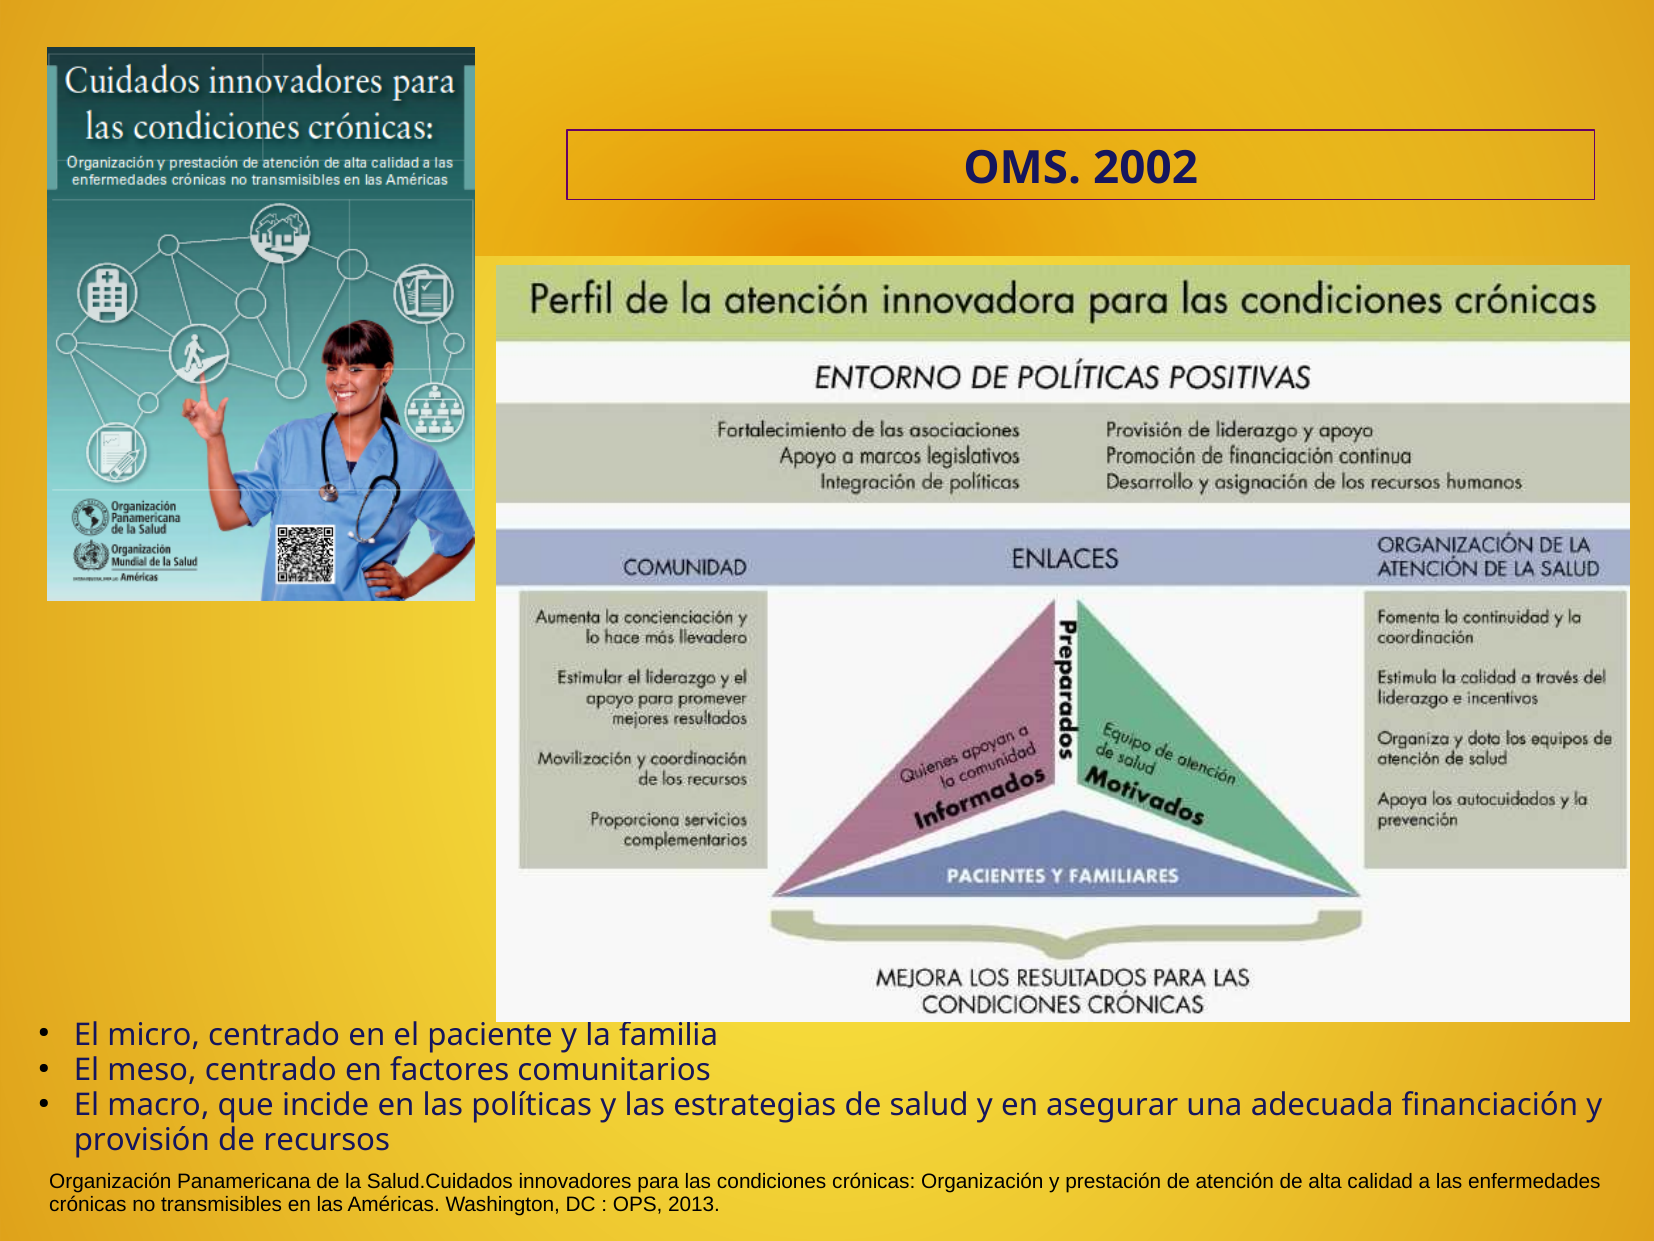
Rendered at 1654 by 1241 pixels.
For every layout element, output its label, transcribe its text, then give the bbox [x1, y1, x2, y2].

text_box Organización Panamericana de la Salud.Cuidados innovadores para las condiciones crónicas: Organización y prestación de atención de alta calidad a las enfermedades crónicas no transmisibles en las Américas. Washington, DC : OPS, 2013. [34, 1166, 1619, 1224]
picture [47, 47, 475, 601]
text_box El micro, centrado en el paciente y la familia El meso, centrado en factores comunitarios El macro, que incide en las políticas y las estrategias de salud y en asegurar una adecuada financiación y provisión de recursos [23, 1009, 1624, 1166]
text_box OMS. 2002 [566, 129, 1595, 200]
picture [496, 265, 1630, 1022]
